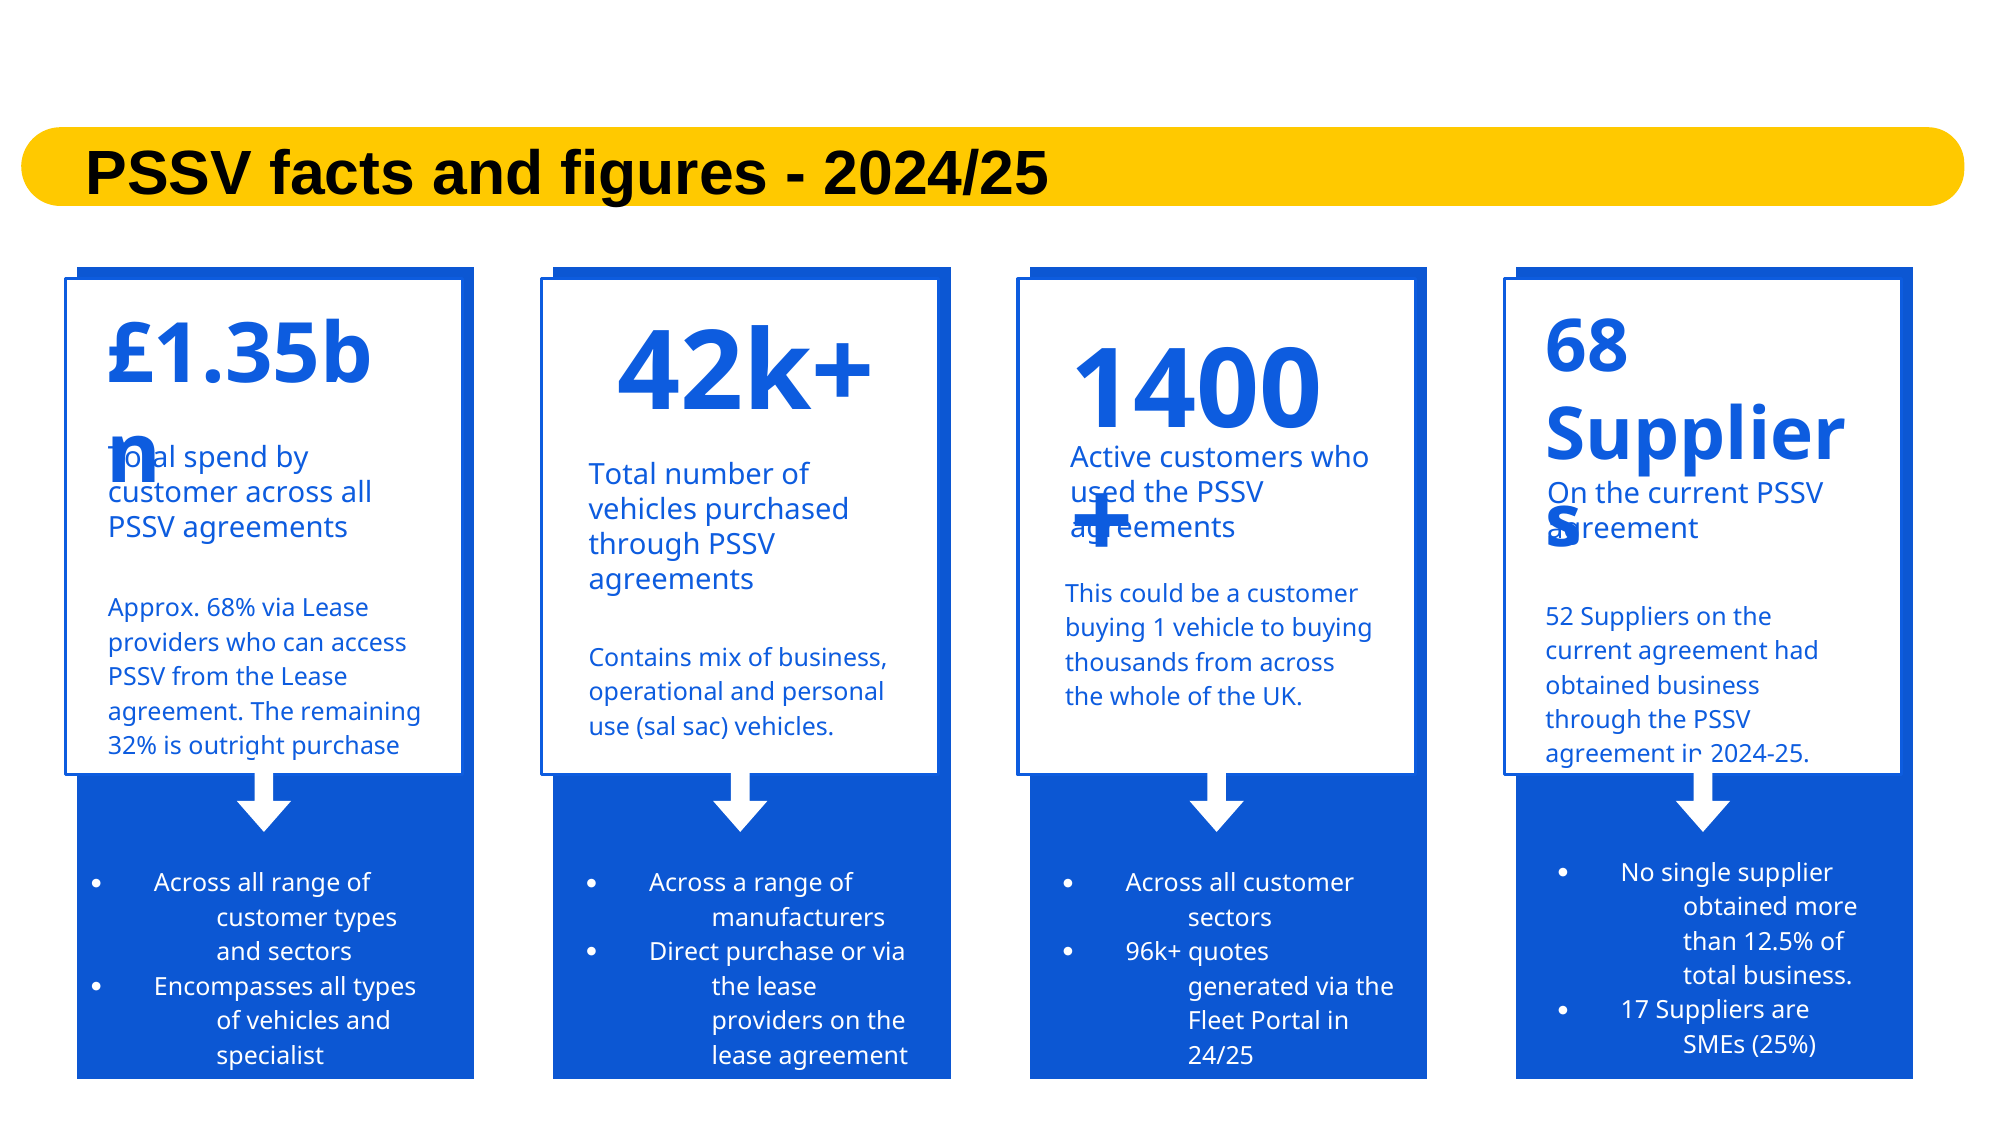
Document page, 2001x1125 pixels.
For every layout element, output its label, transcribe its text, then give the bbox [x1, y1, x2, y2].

text_box Approx. 68% via Lease providers who can access PSSV from the Lease agreement. The remaining 32% is outright purchase [88, 567, 443, 744]
title PSSV facts and figures - 2024/25 [65, 112, 1638, 185]
text_box 52 Suppliers on the current agreement had obtained business through the PSSV agreement in 2024-25. [1525, 576, 1881, 741]
text_box Across all customer sectors 96k+ quotes generated via the Fleet Portal in 24/25 [1018, 842, 1415, 1059]
text_box [1018, 267, 1427, 1079]
text_box Total spend by customer across all PSSV agreements [88, 419, 443, 567]
text_box 68 Suppliers [1525, 279, 1881, 413]
text_box £1.35bn [86, 279, 441, 413]
text_box 1400+ [1050, 297, 1405, 431]
text_box Contains mix of business, operational and personal use (sal sac) vehicles. [569, 617, 924, 782]
text_box No single supplier obtained more than 12.5% of total business. 17 Suppliers are SMEs (25%) [1494, 832, 1892, 1048]
text_box [1504, 267, 1913, 1079]
text_box Across all range of customer types and sectors Encompasses all types of vehicles and specialist conversions [65, 842, 463, 1059]
text_box Active customers who used the PSSV agreements [1050, 431, 1405, 635]
text_box 42k+ [569, 279, 924, 413]
text_box This could be a customer buying 1 vehicle to buying thousands from across the whole of the UK. [1045, 553, 1400, 718]
text_box On the current PSSV agreement [1527, 455, 1882, 576]
text_box [542, 267, 951, 1079]
text_box [65, 267, 474, 1079]
text_box Across a range of manufacturers Direct purchase or via the lease providers on the lease agreement [542, 842, 939, 1059]
text_box Total number of vehicles purchased through PSSV agreements [569, 435, 924, 556]
